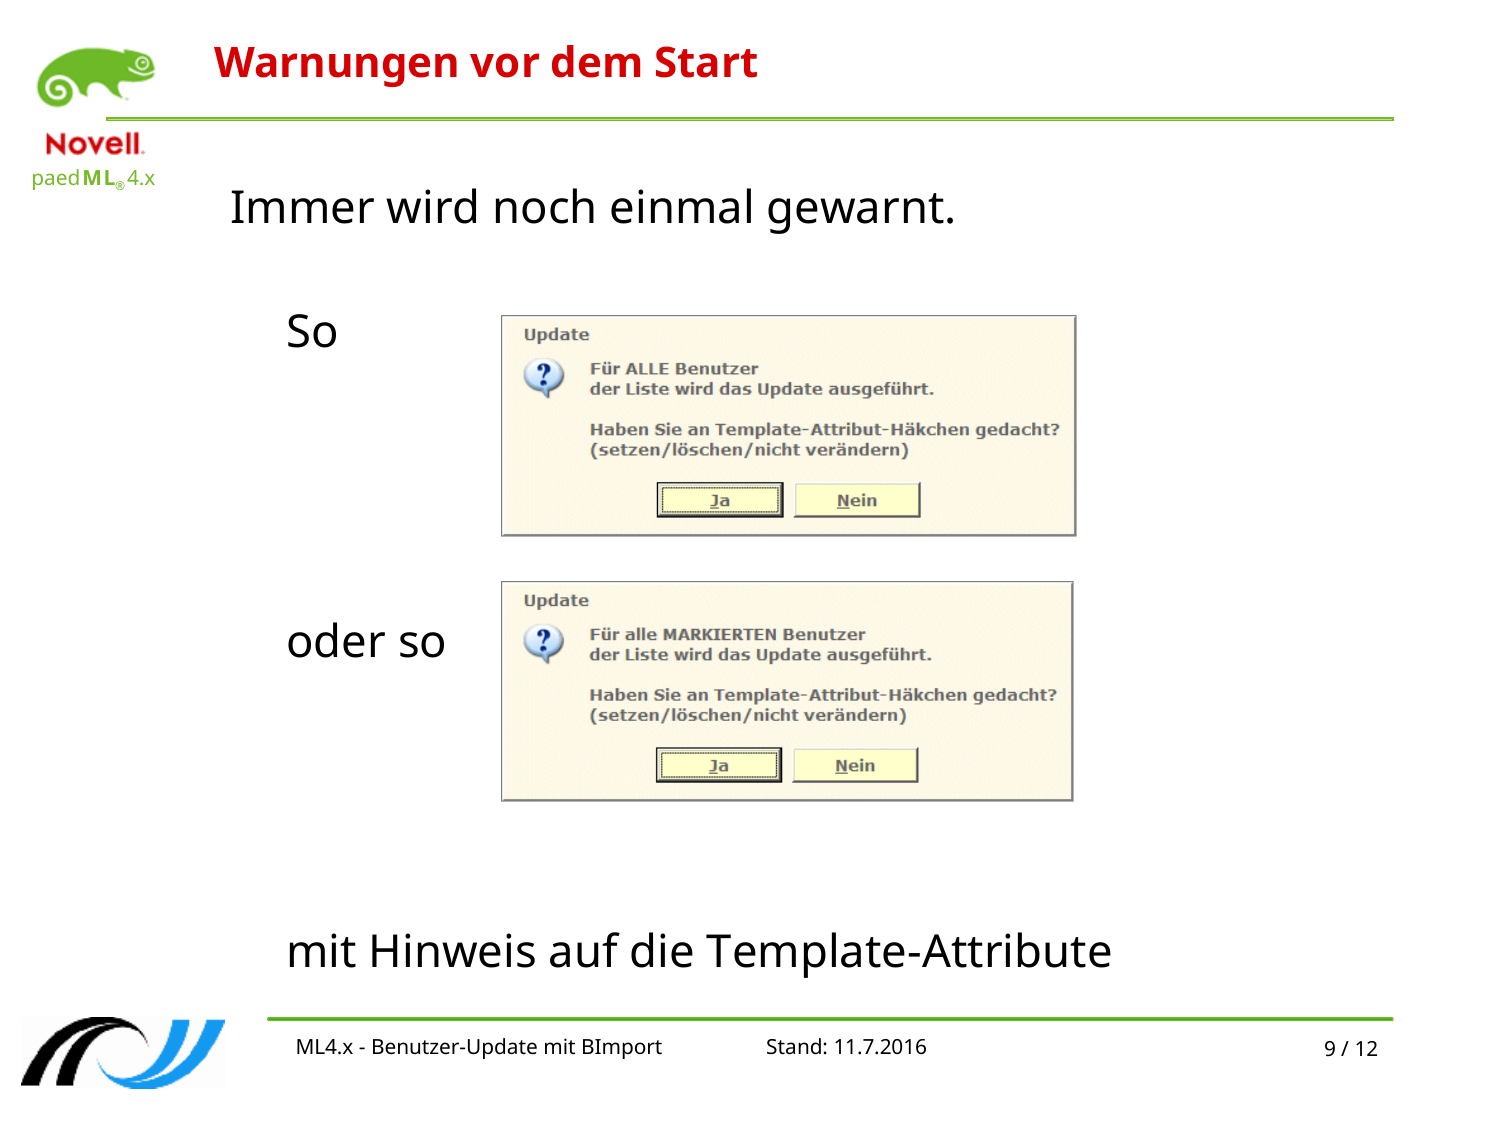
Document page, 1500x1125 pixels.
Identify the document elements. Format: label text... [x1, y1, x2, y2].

picture [21, 1017, 225, 1089]
picture [24, 32, 167, 175]
picture [501, 315, 1078, 538]
title Warnungen vor dem Start [214, 16, 1393, 108]
list Immer wird noch einmal gewarnt. So oder so mit Hinweis auf die Template-Attribute [230, 174, 1388, 945]
picture [501, 581, 1075, 803]
